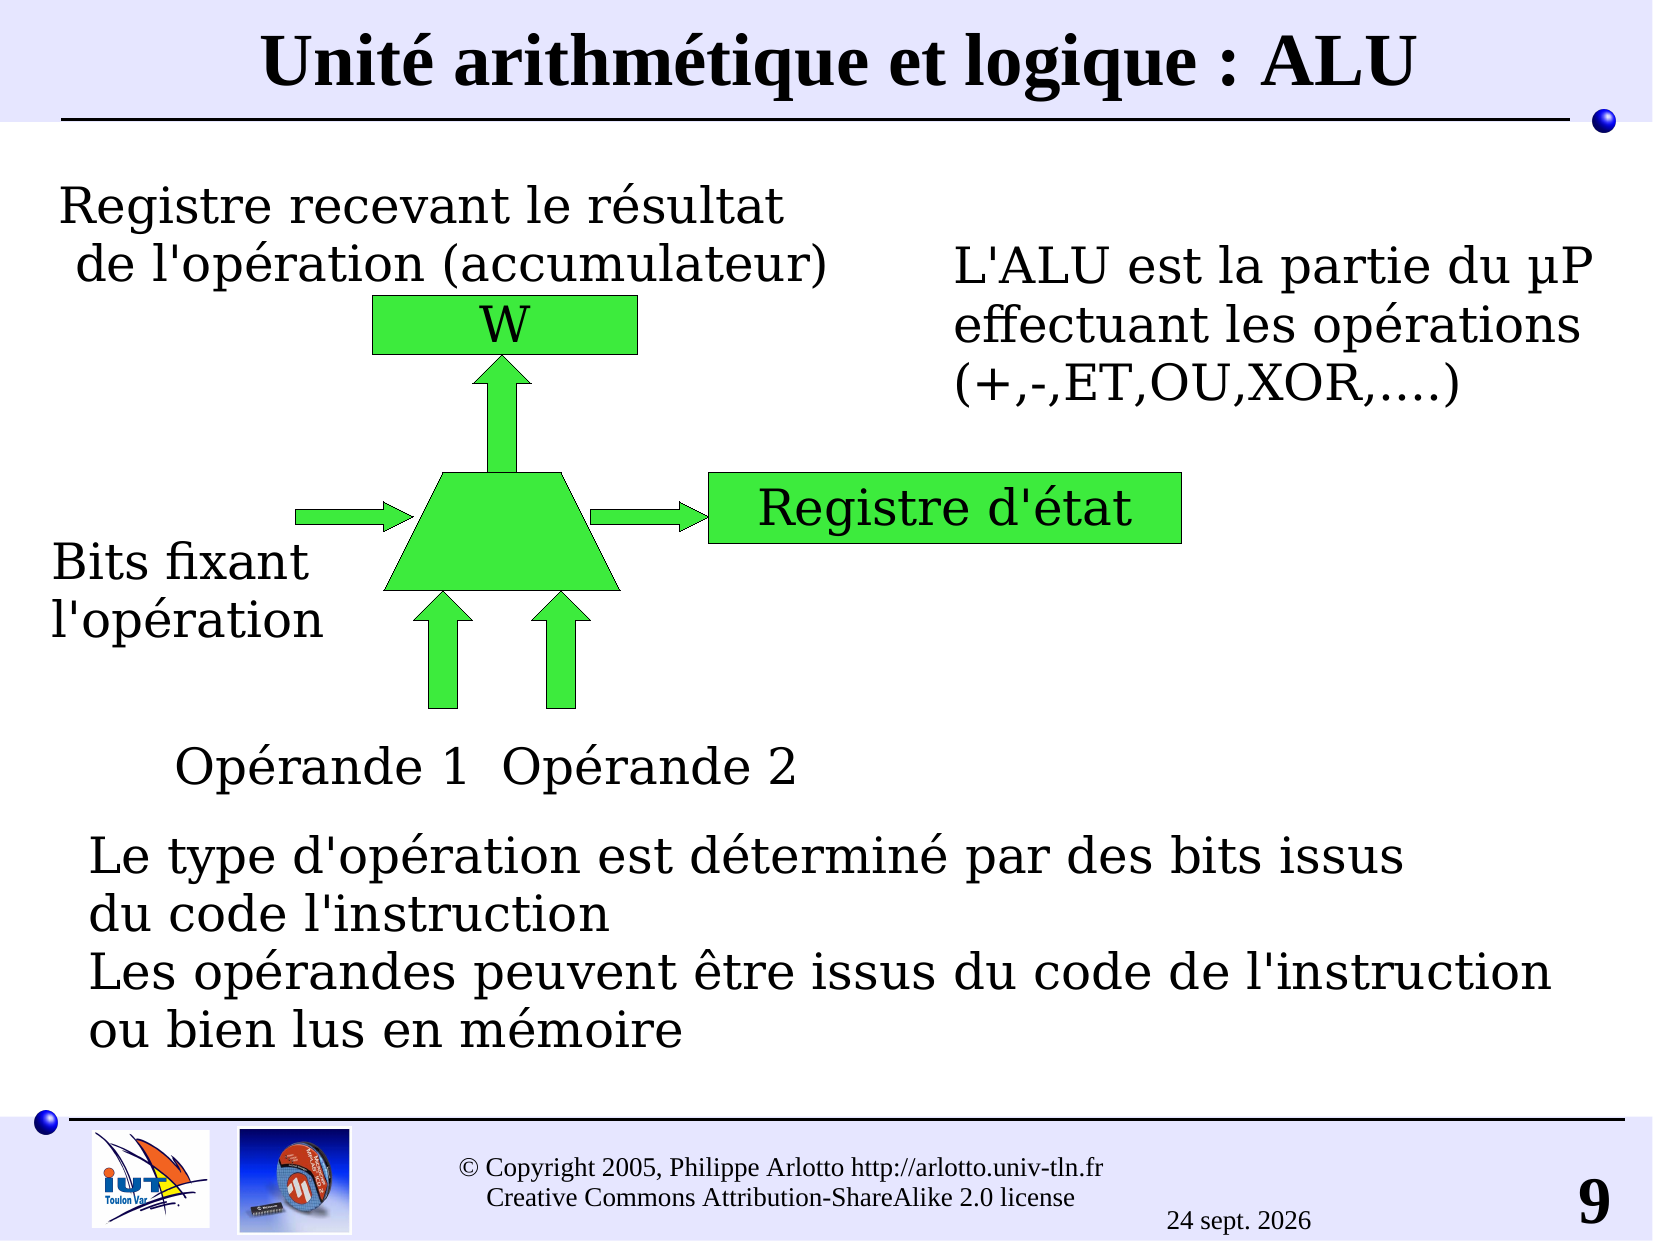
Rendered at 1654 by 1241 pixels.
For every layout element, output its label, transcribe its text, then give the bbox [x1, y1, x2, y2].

text_box W [372, 295, 638, 355]
text_box [590, 501, 708, 532]
text_box Opérande 1 [174, 738, 473, 797]
text_box Opérande 2 [501, 738, 800, 797]
text_box [383, 355, 621, 709]
title Unité arithmétique et logique : ALU [95, 11, 1585, 110]
text_box Le type d'opération est déterminé par des bits issus du code l'instruction Les opérandes peuvent être issus du code de l'instruction ou bien lus en mémoire [88, 826, 1554, 1060]
picture [237, 1126, 352, 1235]
text_box Bits fixant l'opération [51, 533, 325, 650]
text_box L'ALU est la partie du µP effectuant les opérations (+,-,ET,OU,XOR,....) [953, 206, 1595, 443]
text_box [295, 501, 414, 532]
text_box Registre d'état [708, 472, 1182, 544]
text_box Registre recevant le résultat de l'opération (accumulateur) [59, 177, 831, 294]
